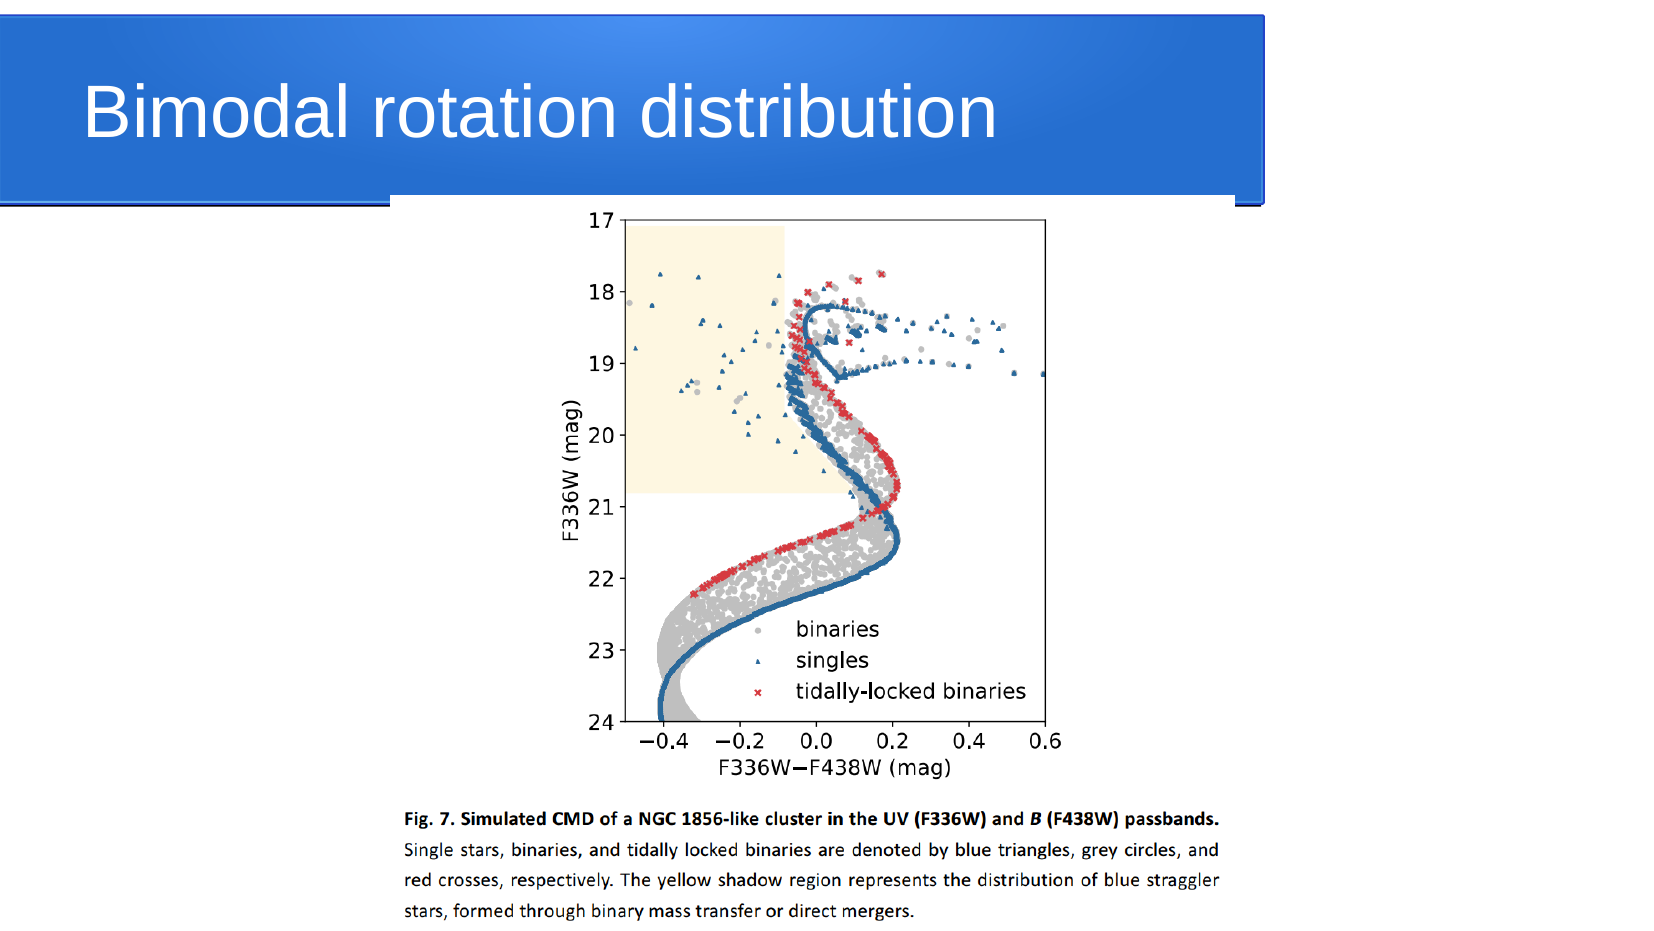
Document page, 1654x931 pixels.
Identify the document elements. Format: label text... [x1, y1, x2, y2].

picture [390, 195, 1235, 931]
title Bimodal rotation distribution [82, 35, 1235, 189]
